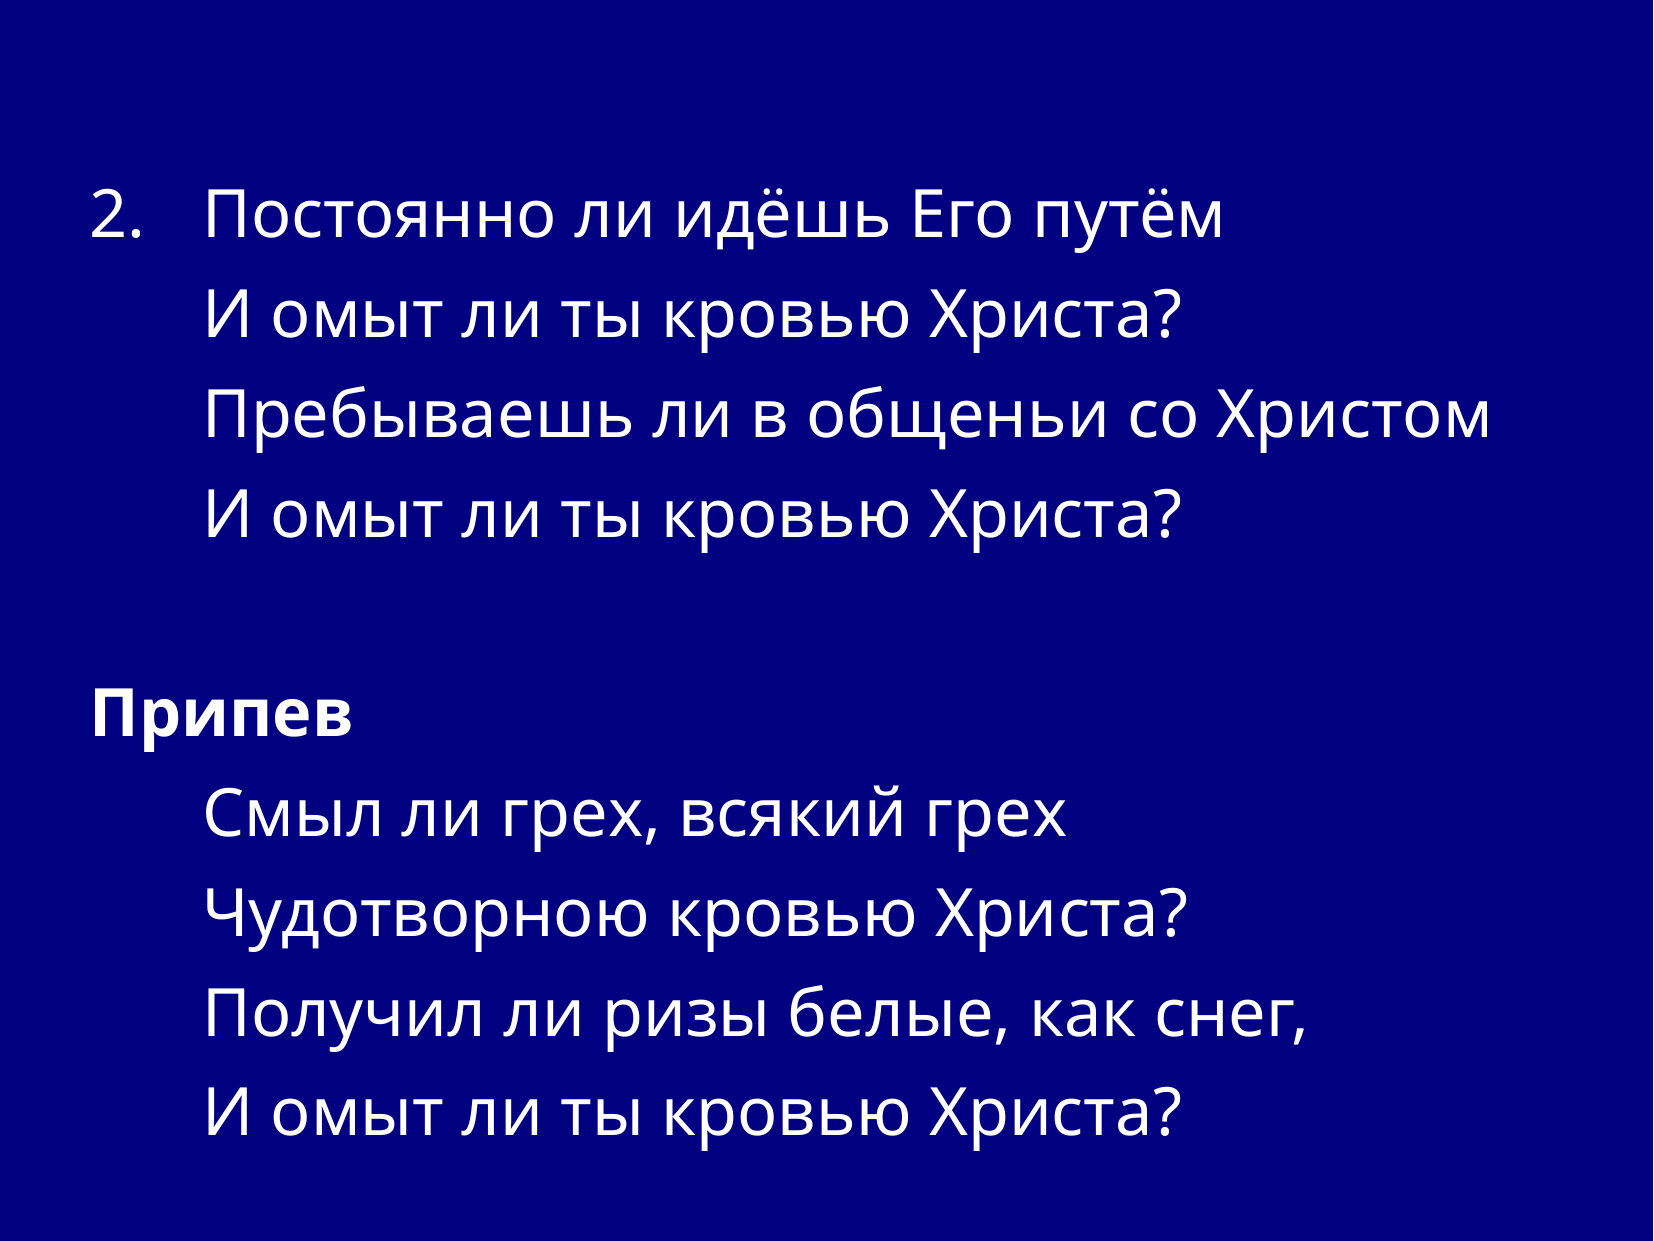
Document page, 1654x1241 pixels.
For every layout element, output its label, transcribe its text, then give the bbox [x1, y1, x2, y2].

text_box 2. Постоянно ли идёшь Его путём И омыт ли ты кровью Христа? Пребываешь ли в общеньи со Христом И омыт ли ты кровью Христа? Припев Смыл ли грех, всякий грех Чудотворною кровью Христа? Получил ли ризы белые, как снег, И омыт ли ты кровью Христа? [75, 150, 1653, 1163]
